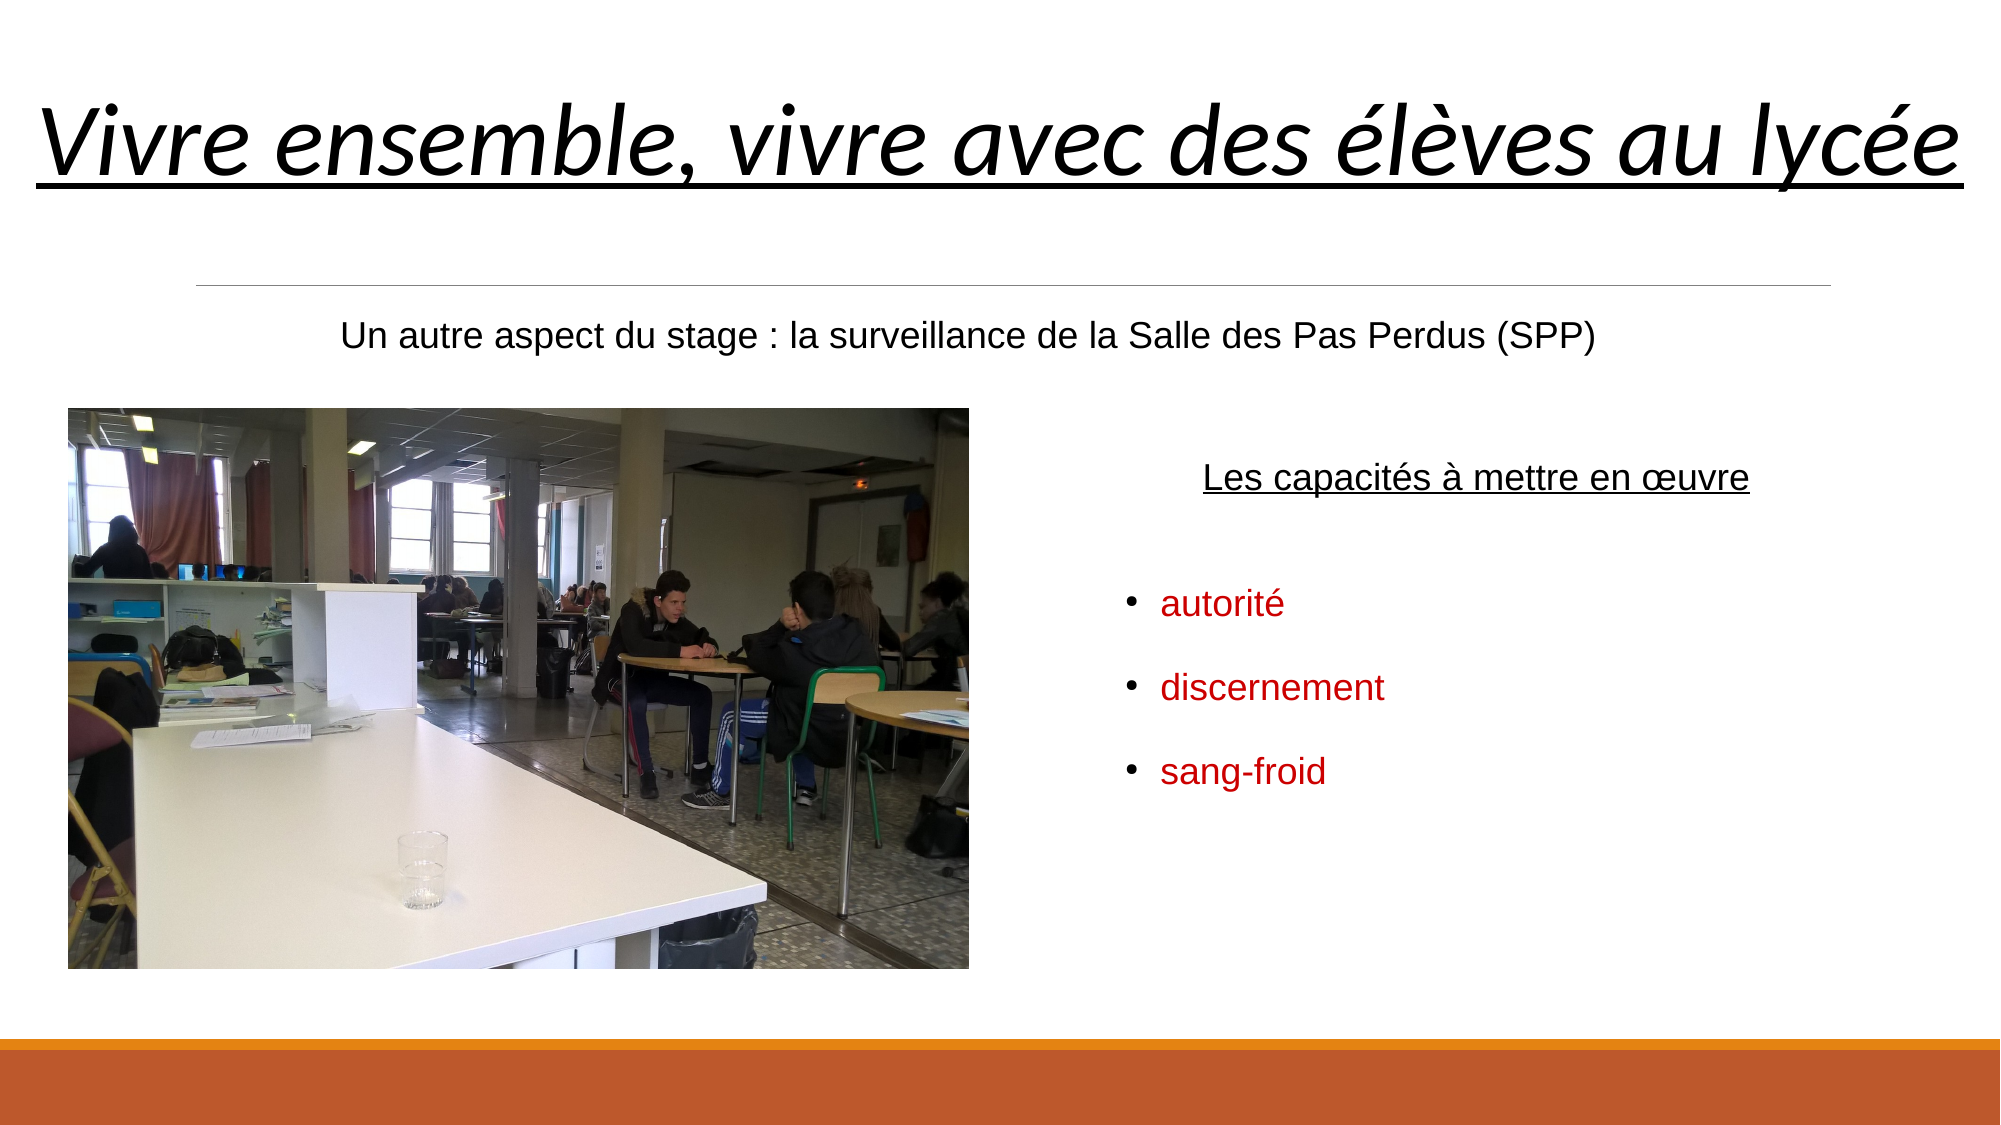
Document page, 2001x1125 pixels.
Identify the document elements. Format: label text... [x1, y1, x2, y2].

text_box Les capacités à mettre en œuvre autorité discernement sang-froid [1110, 448, 1843, 801]
text_box Vivre ensemble, vivre avec des élèves au lycée [0, 64, 2000, 205]
picture [68, 408, 969, 969]
text_box Un autre aspect du stage : la surveillance de la Salle des Pas Perdus (SPP) [188, 307, 1749, 364]
